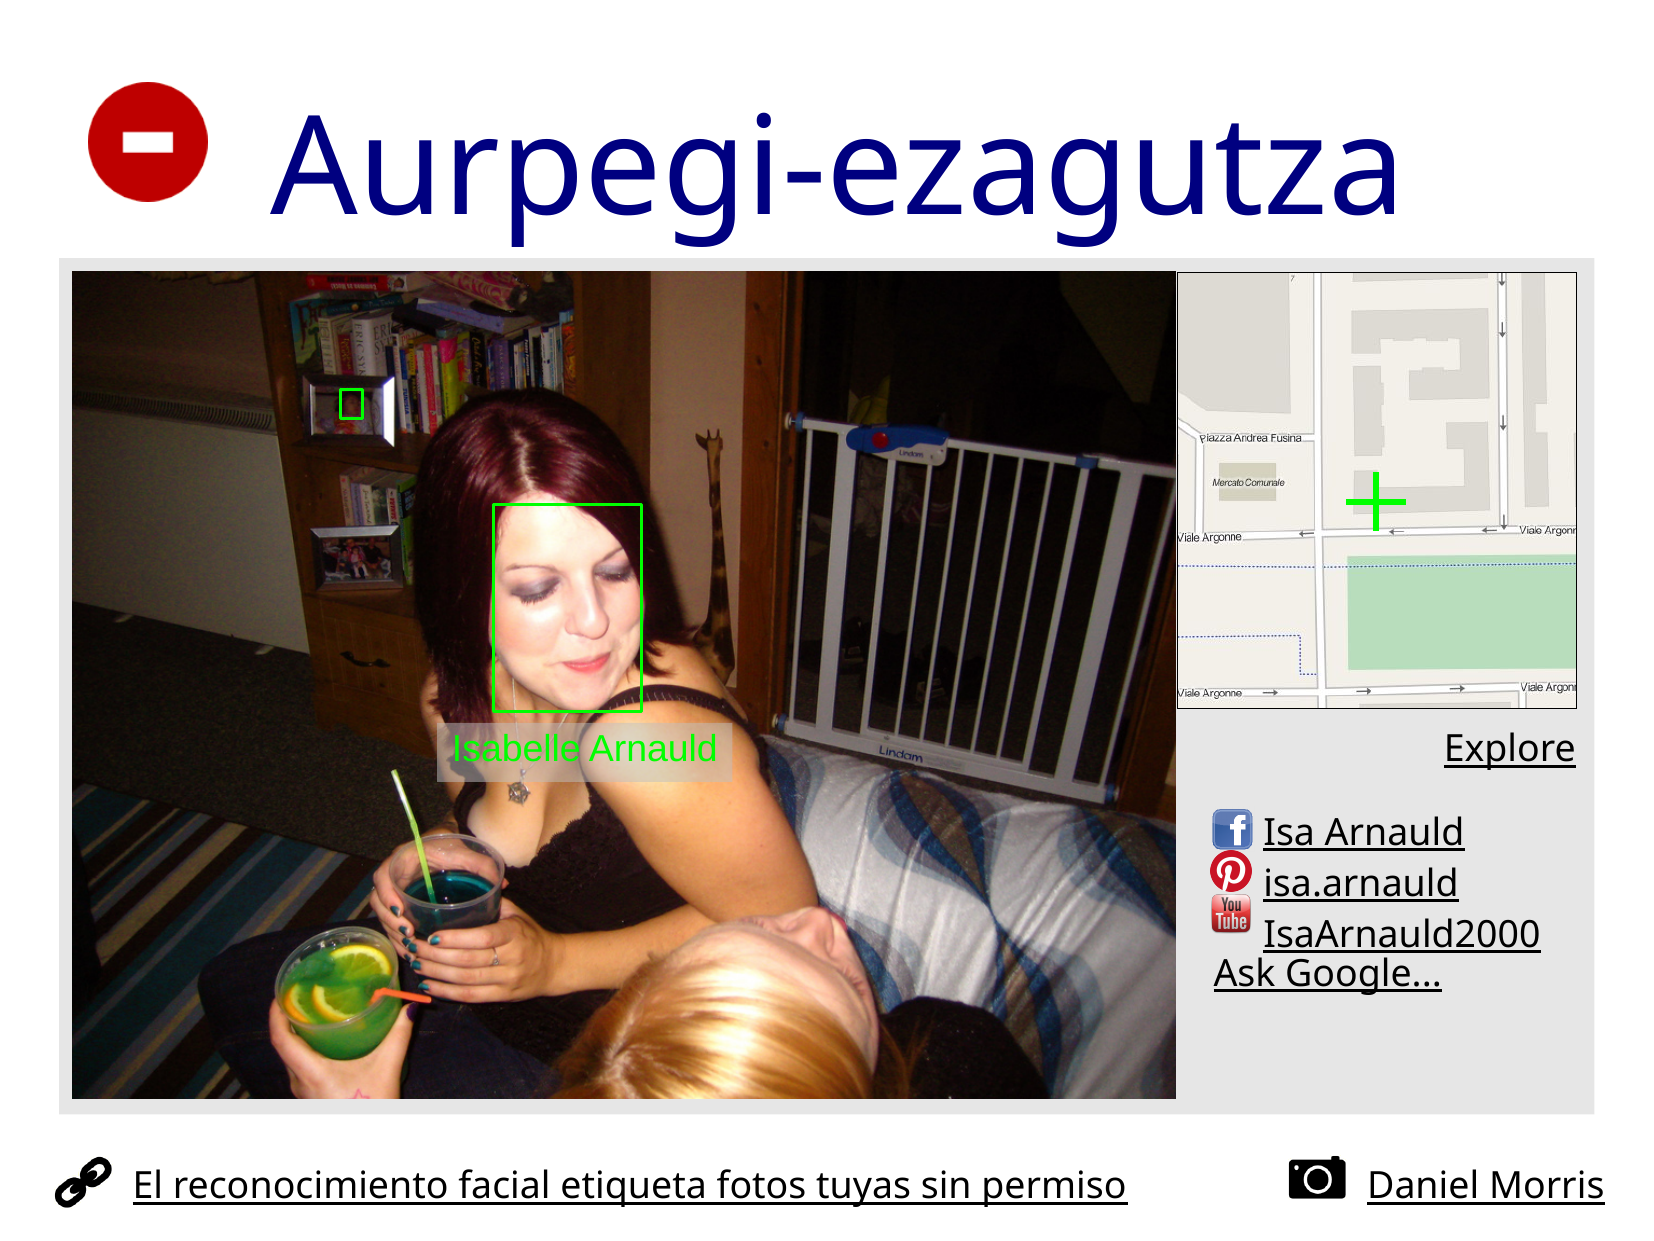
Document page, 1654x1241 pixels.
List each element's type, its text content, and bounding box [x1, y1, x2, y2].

text_box El reconocimiento facial etiqueta fotos tuyas sin permiso [117, 1151, 1111, 1209]
text_box Aurpegi-ezagutza [256, 59, 1630, 237]
text_box Isabelle Arnauld [437, 720, 733, 778]
picture [53, 1155, 113, 1209]
picture [1287, 1154, 1347, 1200]
picture [72, 271, 1176, 1099]
text_box Isa Arnauld isa.arnauld IsaArnauld2000 [1248, 797, 1544, 939]
text_box [59, 258, 1595, 1115]
picture [1210, 893, 1248, 935]
picture [1177, 272, 1577, 709]
text_box Ask Google... [1198, 939, 1450, 996]
picture [88, 82, 208, 202]
picture [1210, 806, 1255, 892]
text_box Explore [1429, 714, 1590, 772]
text_box Daniel Morris [1352, 1151, 1610, 1209]
